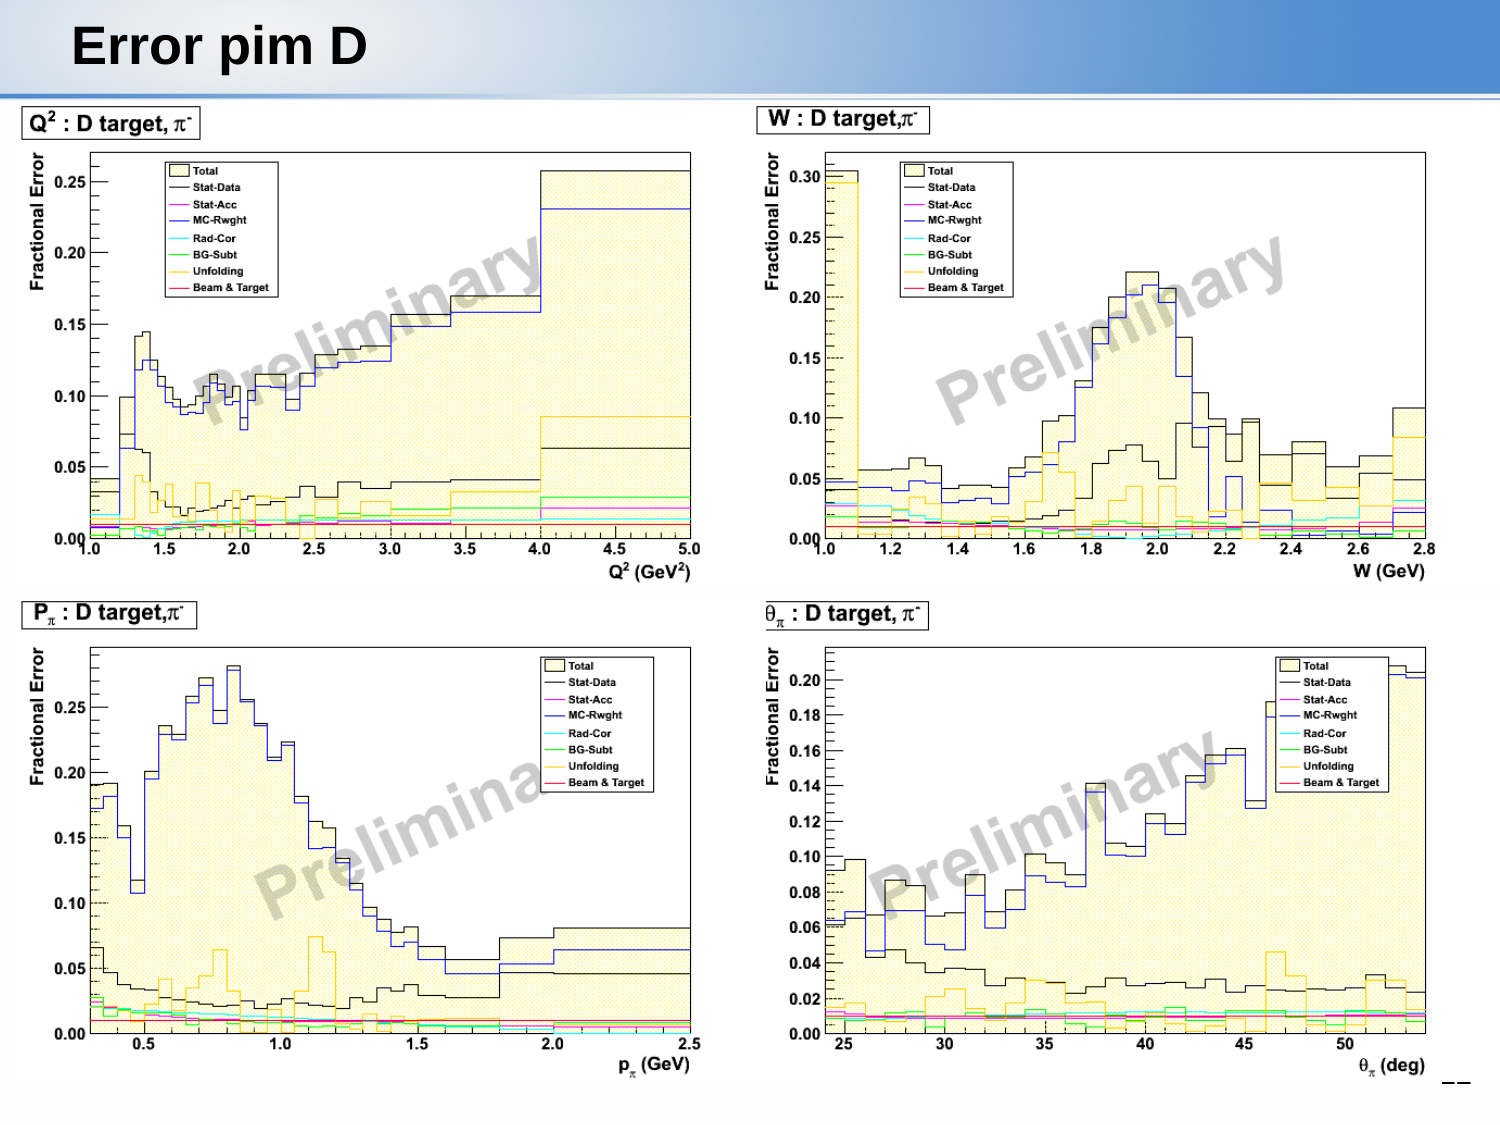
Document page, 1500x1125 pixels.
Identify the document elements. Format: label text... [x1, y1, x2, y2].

picture [0, 0, 1500, 1125]
title Error pim D [37, 0, 1436, 96]
